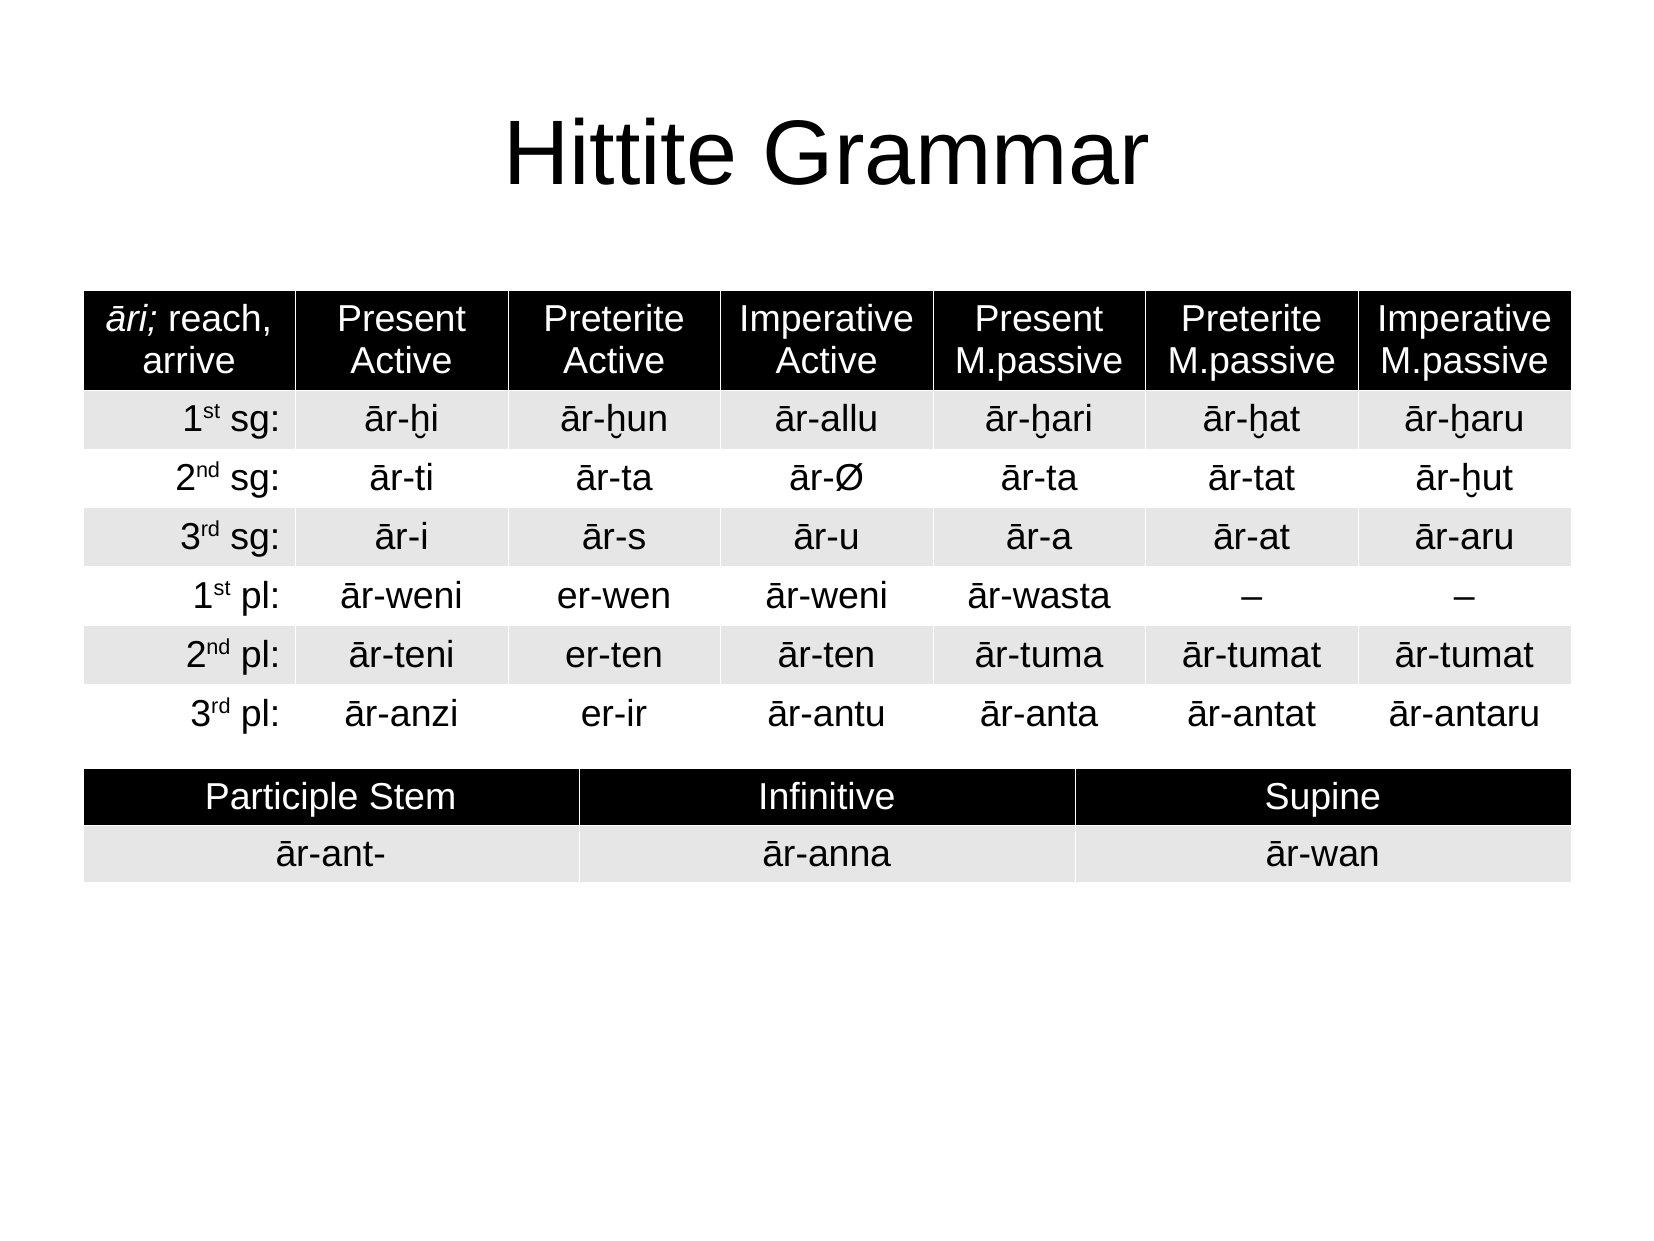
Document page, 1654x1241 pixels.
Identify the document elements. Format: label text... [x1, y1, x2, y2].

table_header Imperative Active [721, 291, 933, 390]
table_header Present M.passive [934, 291, 1145, 390]
table_cell ār-teni [296, 626, 508, 684]
table_header Imperative M.passive [1359, 291, 1571, 390]
table_header Present Active [296, 291, 508, 390]
table_cell ār-weni [721, 567, 933, 625]
table_cell ār-ḫun [509, 391, 720, 449]
table_cell ār-ḫari [934, 391, 1145, 449]
table_cell – [1146, 567, 1358, 625]
table_cell – [1359, 567, 1571, 625]
table_cell 3rd pl: [84, 685, 295, 743]
table_cell ār-ti [296, 450, 508, 507]
table_cell ār-weni [296, 567, 508, 625]
table_cell ār-ta [934, 450, 1145, 507]
table_cell ār-at [1146, 508, 1358, 566]
table_cell 1st sg: [84, 391, 295, 449]
table_cell ār-tumat [1146, 626, 1358, 684]
table_cell ār-Ø [721, 450, 933, 507]
table_cell ār-a [934, 508, 1145, 566]
table_cell ār-anzi [296, 685, 508, 743]
table_cell ār-ḫi [296, 391, 508, 449]
table_cell ār-aru [1359, 508, 1571, 566]
table_cell ār-allu [721, 391, 933, 449]
table_cell ār-tumat [1359, 626, 1571, 684]
title Hittite Grammar [82, 49, 1571, 257]
table_cell er-ten [509, 626, 720, 684]
table_cell ār-ḫat [1146, 391, 1358, 449]
table_cell ār-wan [1076, 826, 1571, 882]
table_cell ār-wasta [934, 567, 1145, 625]
table_cell ār-ḫut [1359, 450, 1571, 507]
table_cell ār-antaru [1359, 685, 1571, 743]
table_cell ār-ant- [84, 826, 579, 882]
table_header Infinitive [580, 769, 1075, 825]
table_cell ār-anta [934, 685, 1145, 743]
table_cell 3rd sg: [84, 508, 295, 566]
table_cell 1st pl: [84, 567, 295, 625]
table_cell ār-ḫaru [1359, 391, 1571, 449]
table_header Supine [1076, 769, 1571, 825]
table_cell ār-anna [580, 826, 1075, 882]
table_cell 2nd sg: [84, 450, 295, 507]
table_cell er-wen [509, 567, 720, 625]
table_cell ār-antu [721, 685, 933, 743]
table_header Preterite Active [509, 291, 720, 390]
table_header āri; reach, arrive [84, 291, 295, 390]
table_cell ār-i [296, 508, 508, 566]
table_cell ār-u [721, 508, 933, 566]
table_cell ār-s [509, 508, 720, 566]
table_cell ār-antat [1146, 685, 1358, 743]
table_cell 2nd pl: [84, 626, 295, 684]
table_cell ār-tat [1146, 450, 1358, 507]
table_cell ār-tuma [934, 626, 1145, 684]
table_cell er-ir [509, 685, 720, 743]
table_cell ār-ta [509, 450, 720, 507]
table_header Preterite M.passive [1146, 291, 1358, 390]
table_cell ār-ten [721, 626, 933, 684]
table_header Participle Stem [84, 769, 579, 825]
